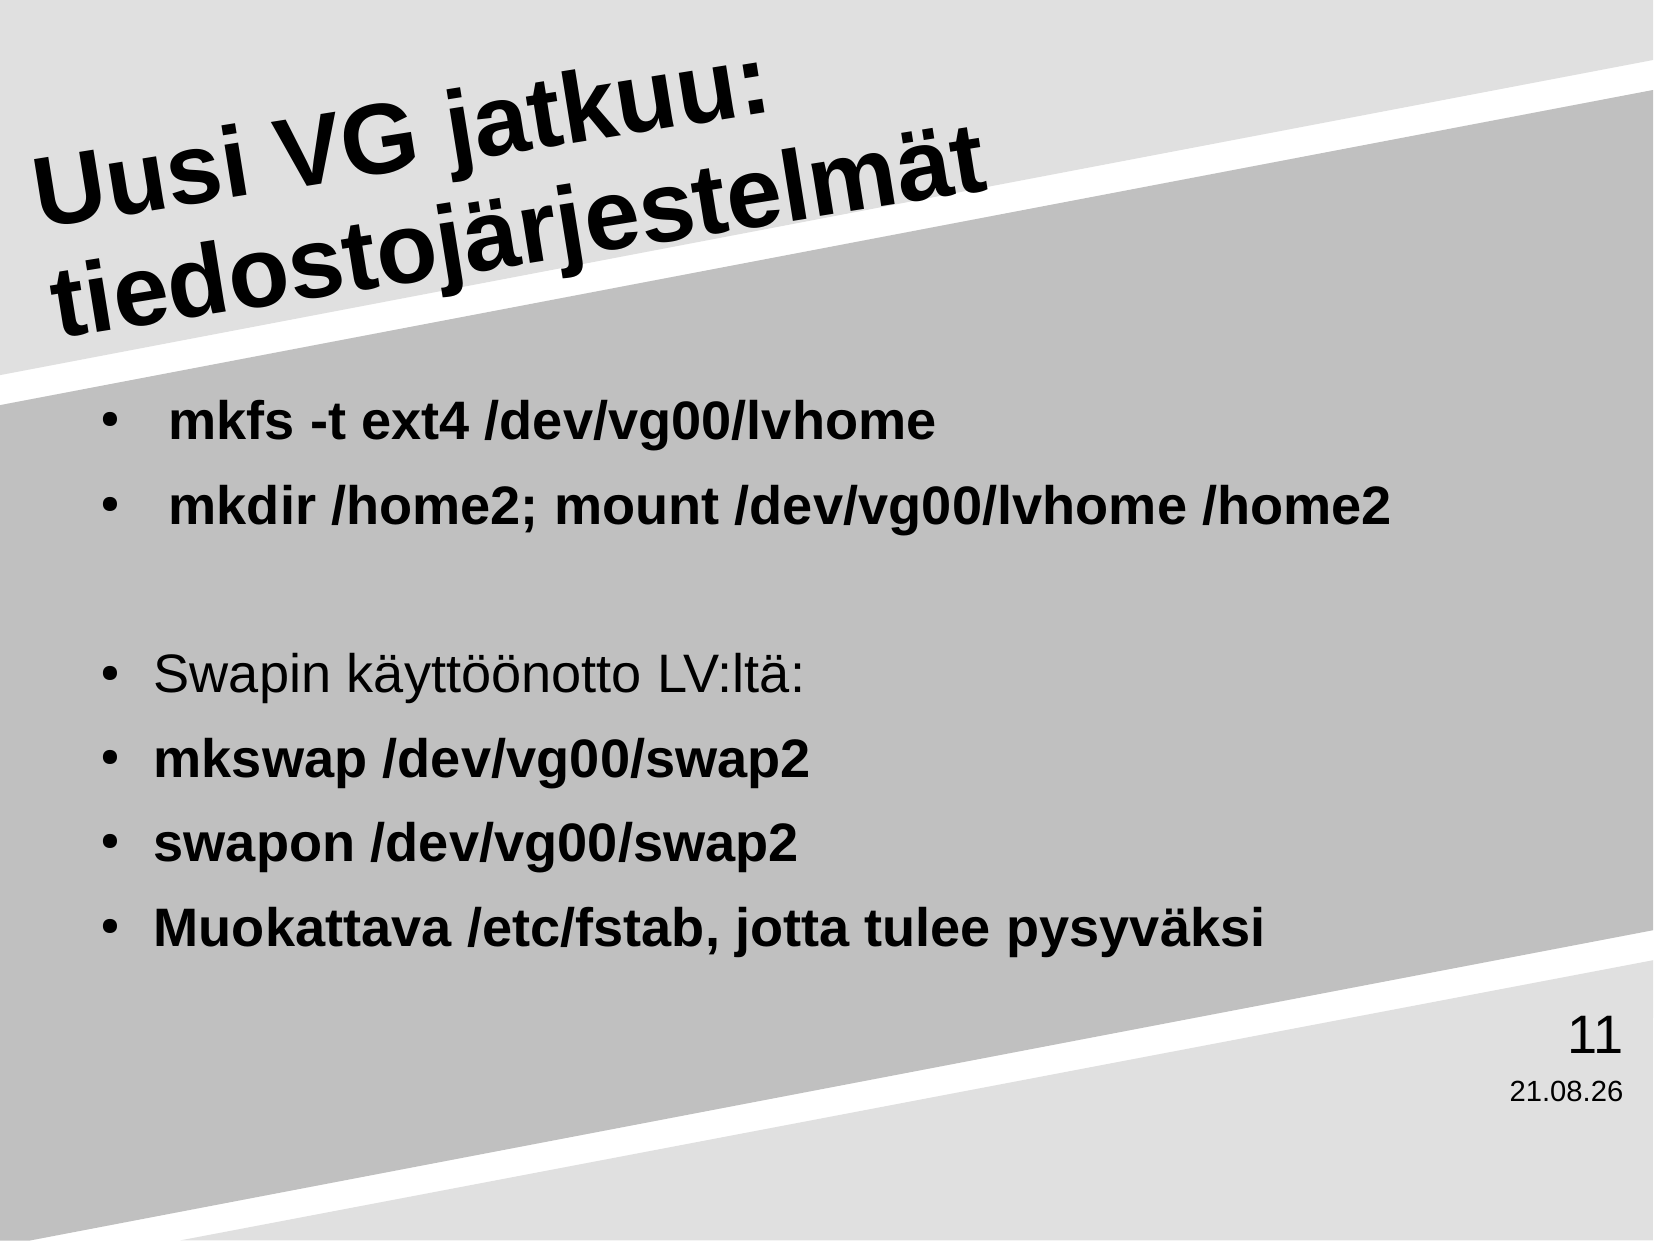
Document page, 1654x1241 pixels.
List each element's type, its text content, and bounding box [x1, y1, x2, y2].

list mkfs -t ext4 /dev/vg00/lvhome mkdir /home2; mount /dev/vg00/lvhome /home2 Swapin käyttöönotto LV:ltä: mkswap /dev/vg00/swap2 swapon /dev/vg00/swap2 Muokattava /etc/fstab, jotta tulee pysyväksi [82, 390, 1538, 1111]
title Uusi VG jatkuu: tiedostojärjestelmät [25, 0, 1531, 361]
